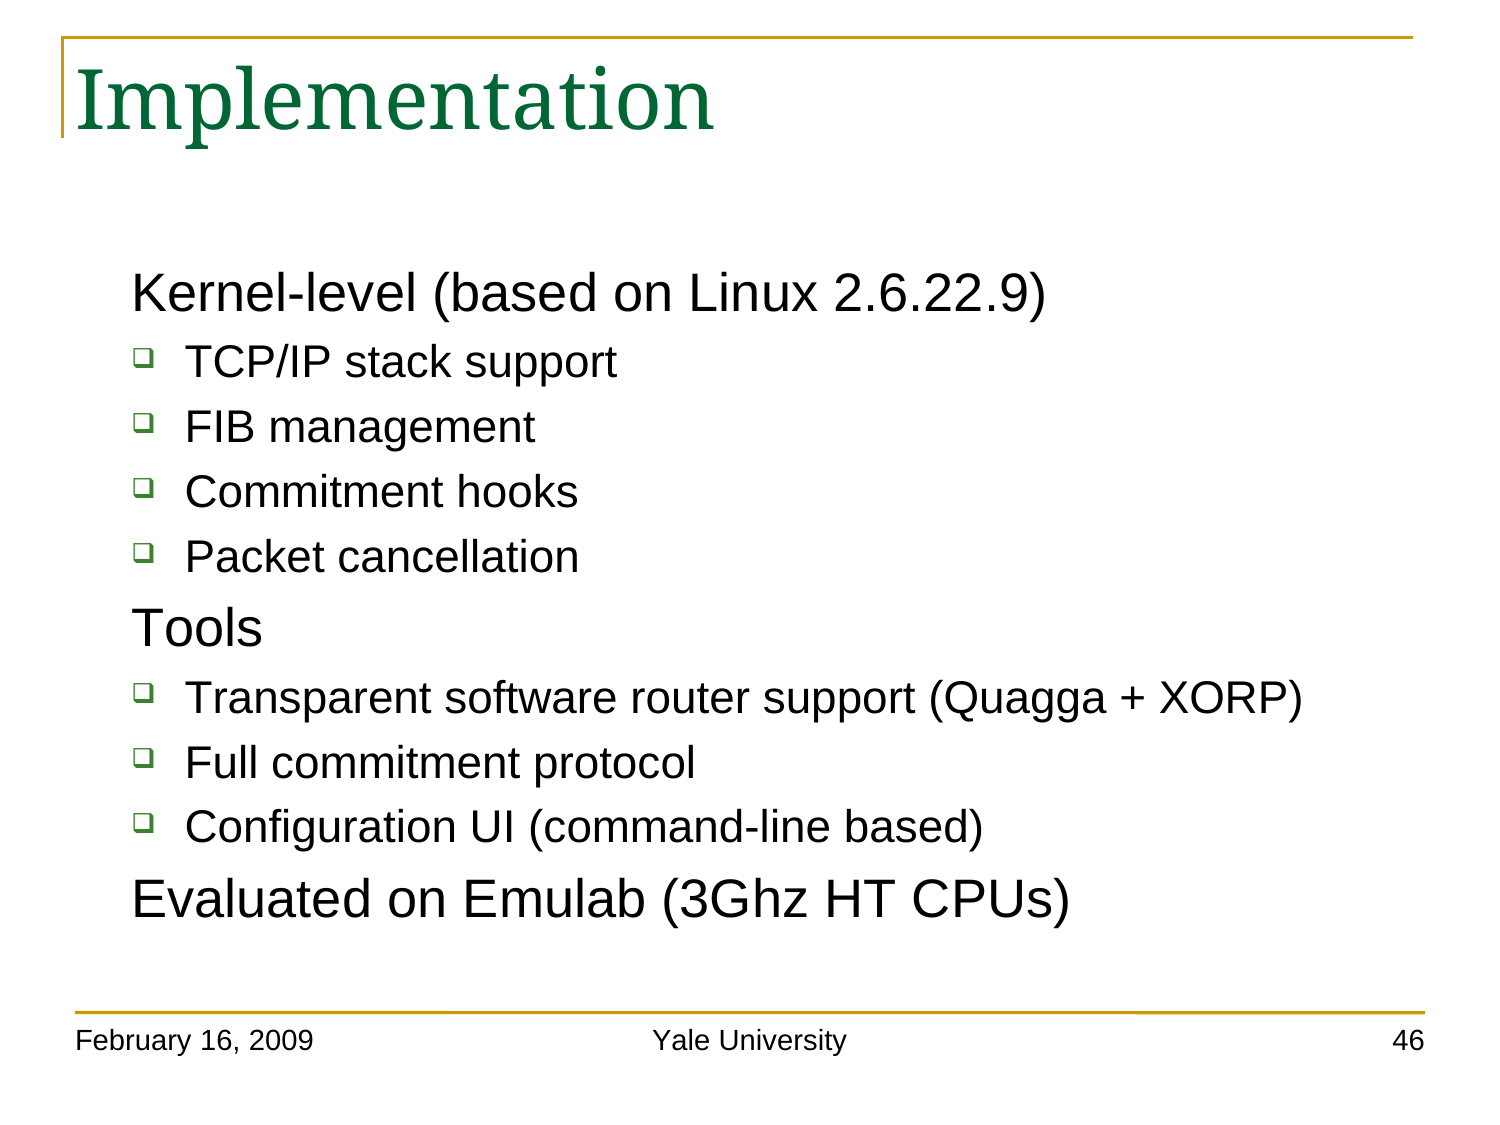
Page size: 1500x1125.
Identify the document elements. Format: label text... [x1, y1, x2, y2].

list Kernel-level (based on Linux 2.6.22.9) TCP/IP stack support FIB management Commitment hooks Packet cancellation Tools Transparent software router support (Quagga + XORP) Full commitment protocol Configuration UI (command-line based) Evaluated on Emulab (3Ghz HT CPUs) [75, 262, 1425, 991]
title Implementation [75, 45, 1425, 151]
